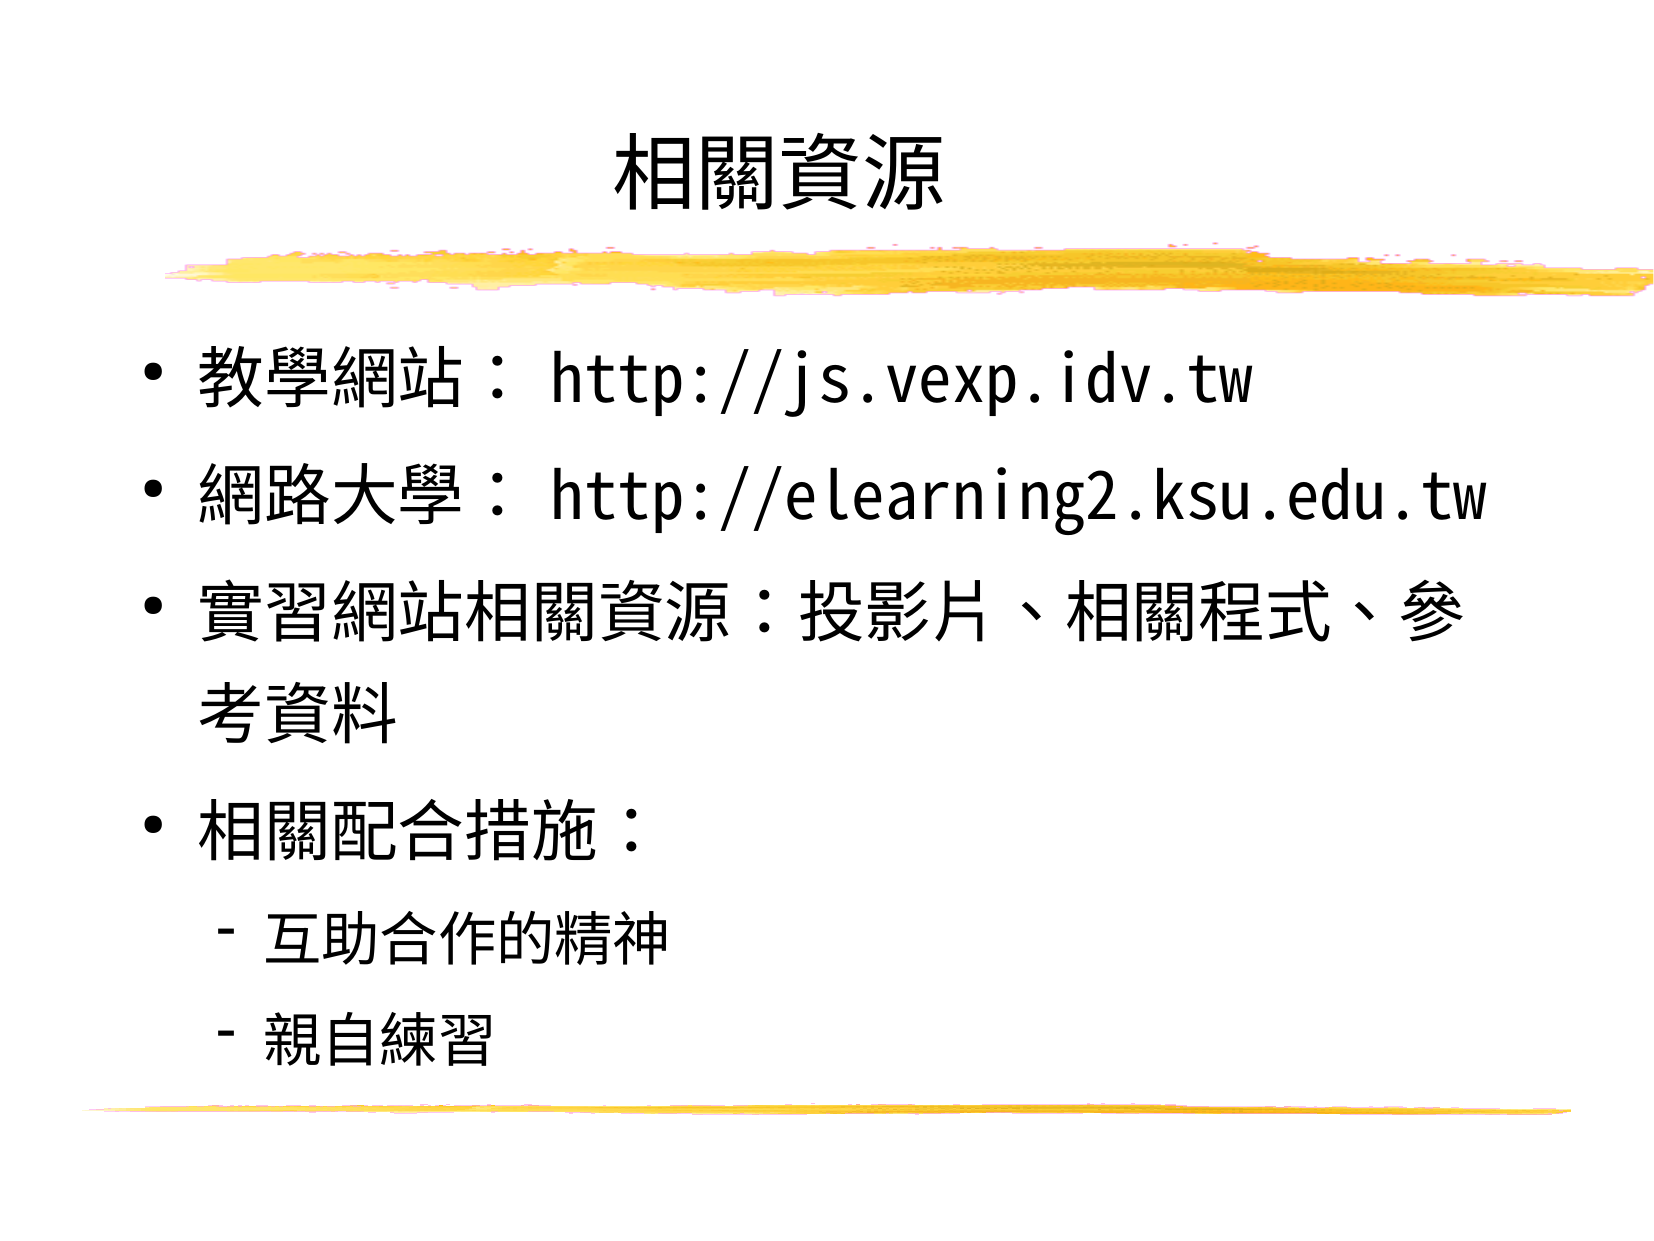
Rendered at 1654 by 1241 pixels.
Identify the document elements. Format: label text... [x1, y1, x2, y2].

picture [165, 237, 1654, 308]
list 教學網站：http://js.vexp.idv.tw 網路大學：http://elearning2.ksu.edu.tw 實習網站相關資源：投影片、相關程式、參考資料 相關配合措施： 互助合作的精神 親自練習 [126, 311, 1533, 1128]
picture [1533, 1102, 1571, 1117]
picture [82, 1102, 126, 1117]
title 相關資源 [76, 12, 1482, 235]
